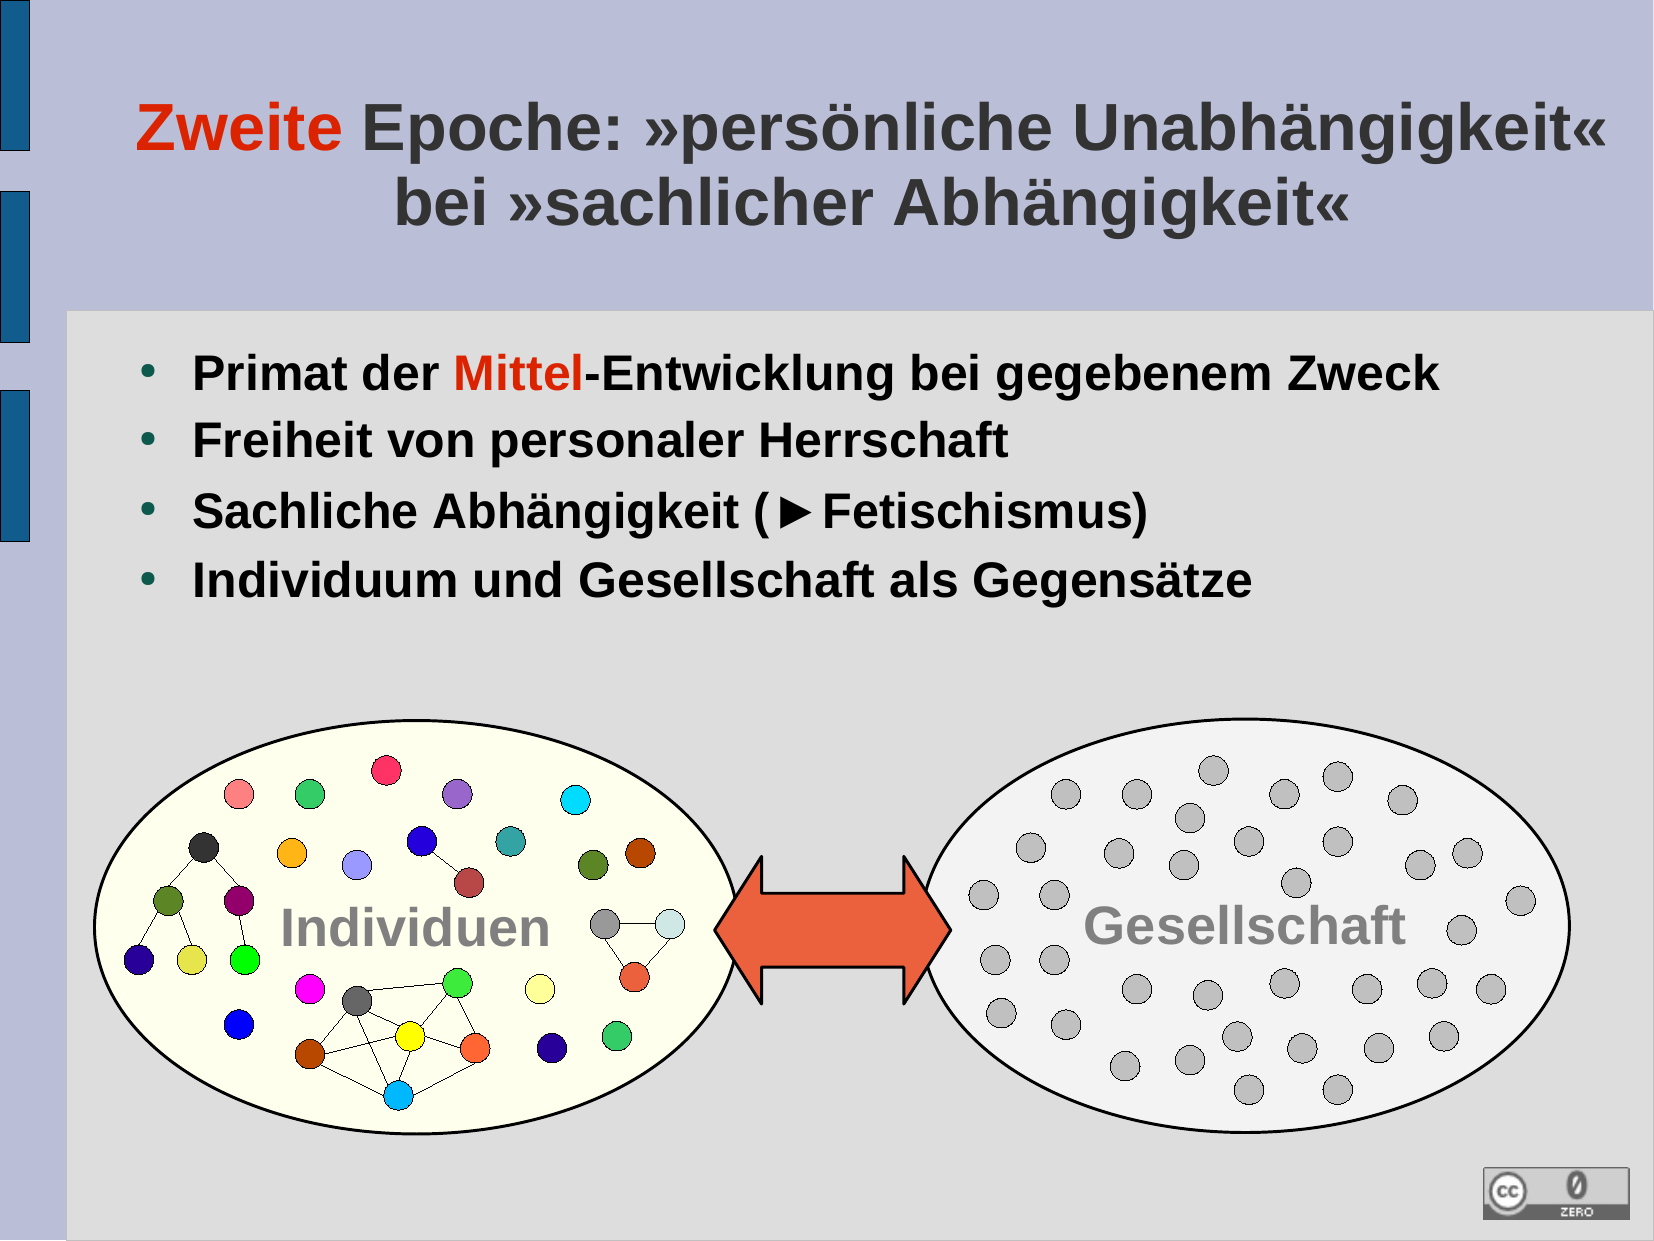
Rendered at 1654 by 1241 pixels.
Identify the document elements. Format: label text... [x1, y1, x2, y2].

text_box [1352, 974, 1383, 1004]
text_box [1322, 1074, 1353, 1105]
text_box [153, 886, 184, 916]
text_box [295, 1039, 325, 1069]
text_box [980, 945, 1011, 975]
text_box [537, 1033, 567, 1063]
text_box [1122, 779, 1152, 810]
text_box [1234, 826, 1264, 857]
text_box [230, 945, 260, 975]
text_box [124, 945, 154, 975]
text_box [277, 838, 307, 868]
text_box Gesellschaft [926, 719, 1570, 1133]
text_box [188, 832, 219, 863]
text_box [224, 1009, 254, 1040]
text_box [1429, 1021, 1459, 1052]
text_box [590, 909, 620, 939]
text_box [714, 856, 951, 1005]
text_box [1287, 1033, 1318, 1064]
text_box [560, 785, 591, 815]
text_box [1193, 980, 1223, 1011]
text_box [407, 826, 437, 857]
text_box [442, 968, 473, 998]
text_box [1269, 968, 1300, 999]
text_box [1175, 803, 1205, 833]
text_box [578, 850, 609, 880]
text_box [1452, 838, 1483, 869]
text_box [1476, 974, 1506, 1005]
text_box [454, 867, 484, 898]
text_box [525, 974, 555, 1004]
text_box [177, 944, 207, 975]
text_box [495, 826, 526, 857]
text_box [1051, 779, 1081, 810]
text_box [1505, 885, 1536, 916]
text_box [1051, 1009, 1081, 1040]
picture [1483, 1167, 1630, 1220]
text_box [1322, 826, 1353, 857]
text_box [1016, 832, 1046, 863]
text_box [371, 755, 402, 786]
text_box [1387, 785, 1418, 815]
text_box [619, 962, 650, 992]
text_box [986, 998, 1017, 1028]
text_box [224, 885, 254, 916]
text_box [1364, 1033, 1394, 1063]
text_box [224, 779, 254, 809]
text_box [1417, 968, 1448, 999]
text_box [1104, 838, 1134, 869]
text_box [1222, 1021, 1253, 1052]
text_box [1039, 880, 1070, 910]
text_box Individuen [94, 720, 735, 1134]
text_box [968, 880, 999, 910]
text_box [625, 838, 656, 868]
text_box [1322, 761, 1353, 792]
list Primat der Mittel-Entwicklung bei gegebenem Zweck Freiheit von personaler Herrschaft Sachliche Abhängigkeit (►Fetischismus) Individuum und Gesellschaft als Gegensätze [121, 344, 1625, 621]
text_box [1281, 867, 1312, 898]
text_box [342, 986, 372, 1016]
text_box [1446, 915, 1477, 946]
text_box [655, 909, 685, 939]
text_box [1405, 850, 1436, 880]
text_box [342, 850, 372, 880]
text_box [1234, 1074, 1264, 1105]
text_box [1175, 1045, 1205, 1075]
text_box [442, 779, 473, 809]
text_box [395, 1021, 426, 1052]
text_box [1110, 1051, 1141, 1081]
text_box [1269, 779, 1300, 809]
text_box [295, 779, 325, 809]
text_box [295, 974, 325, 1004]
text_box [1198, 755, 1229, 786]
text_box [1169, 850, 1199, 880]
text_box [1039, 945, 1070, 975]
text_box [460, 1033, 491, 1063]
text_box [383, 1080, 414, 1111]
text_box [602, 1021, 632, 1051]
text_box [1122, 974, 1152, 1004]
title Zweite Epoche: »persönliche Unabhängigkeit« bei »sachlicher Abhängigkeit« [121, 61, 1625, 269]
